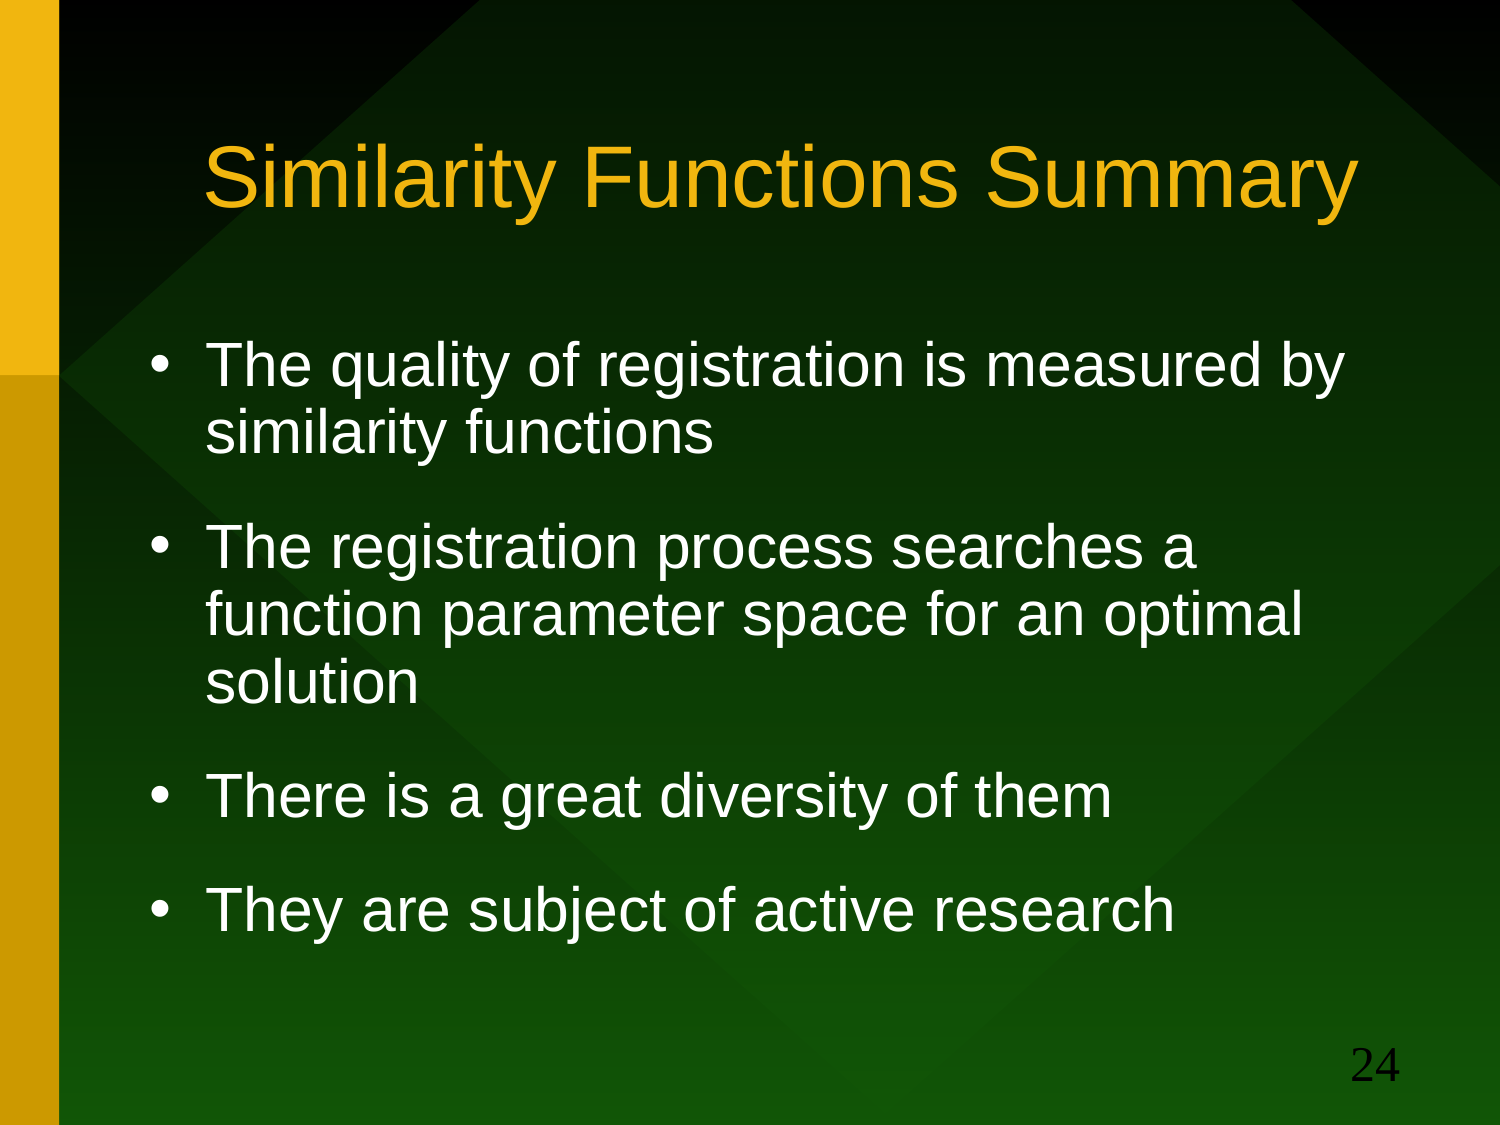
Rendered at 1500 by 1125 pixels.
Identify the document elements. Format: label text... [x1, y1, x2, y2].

title Similarity Functions Summary [99, 87, 1463, 276]
list The quality of registration is measured by similarity functions The registration process searches a function parameter space for an optimal solution There is a great diversity of them They are subject of active research [134, 324, 1416, 976]
